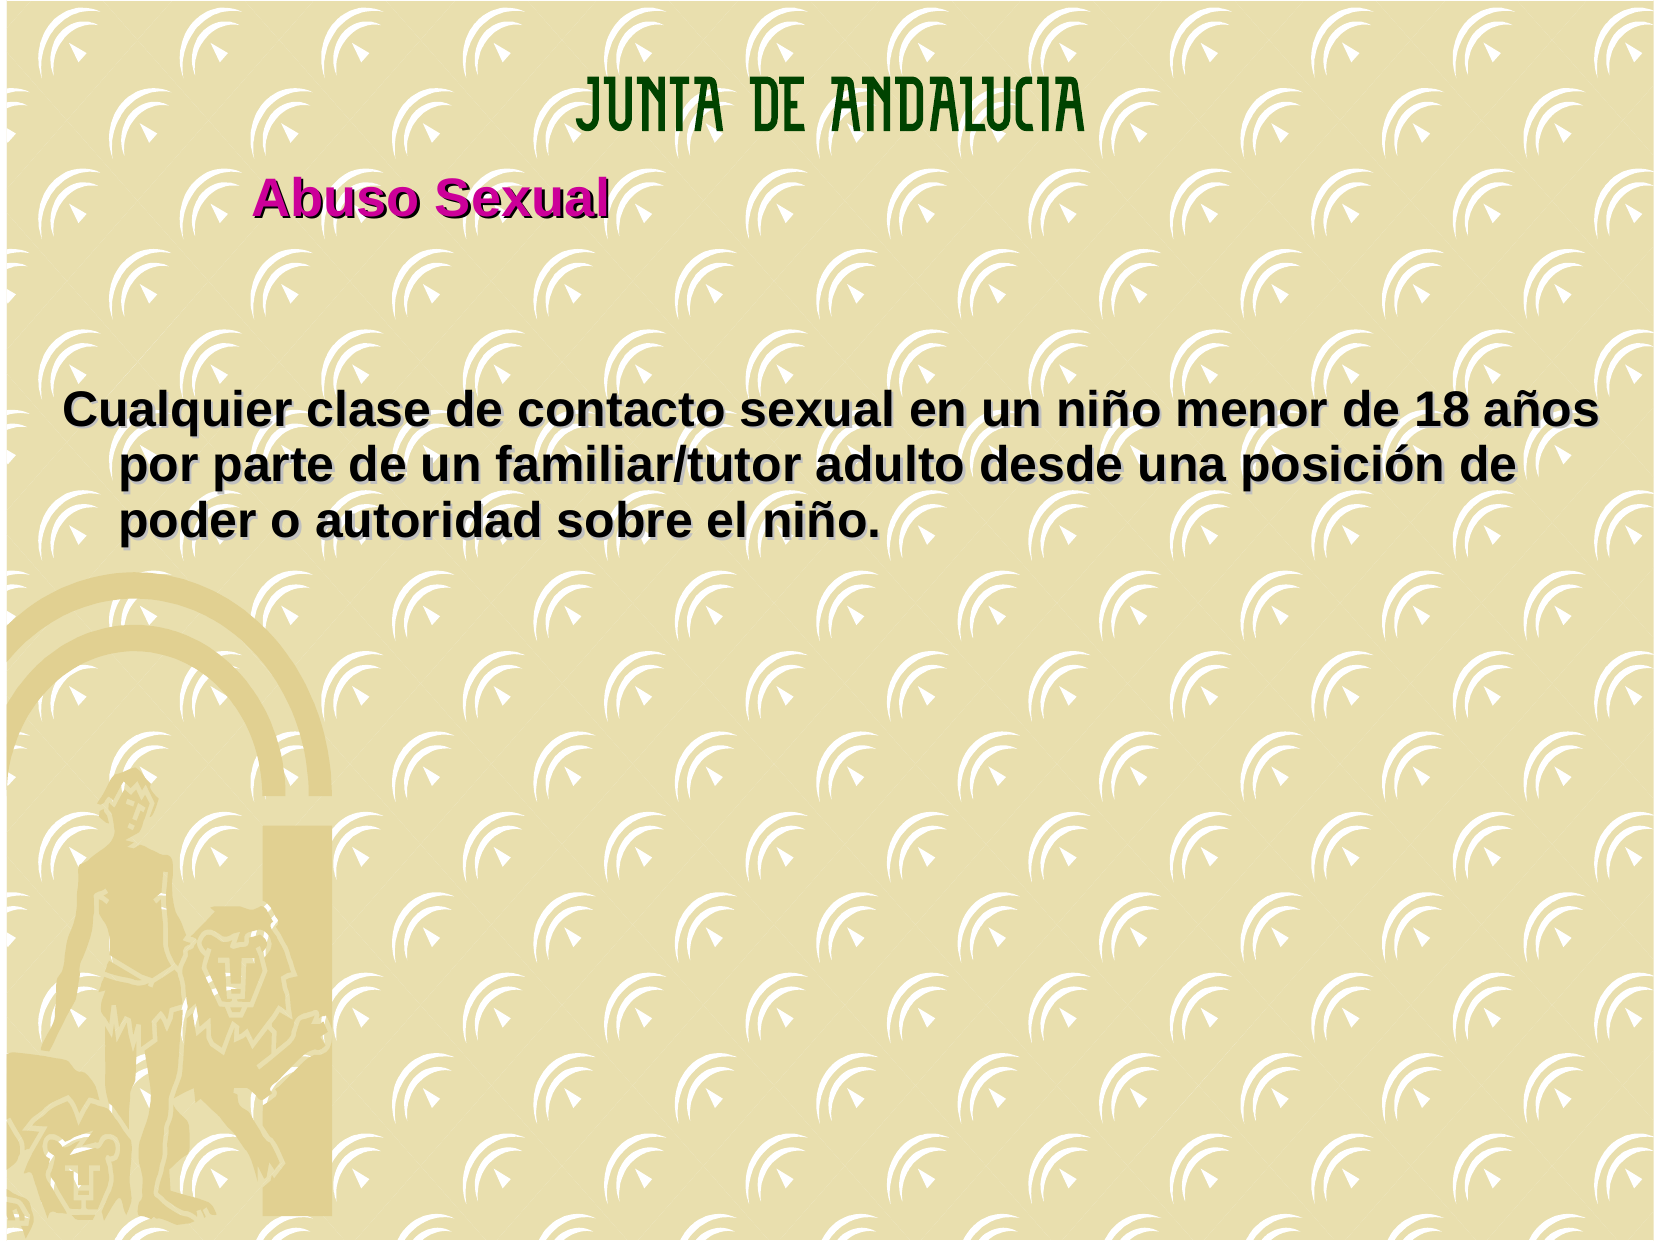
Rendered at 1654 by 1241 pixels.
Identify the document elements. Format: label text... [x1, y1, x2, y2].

text_box Abuso Sexual [236, 159, 1264, 291]
picture [6, 0, 1654, 1241]
text_box [184, 1111, 1539, 1161]
text_box Cualquier clase de contacto sexual en un niño menor de 18 años por parte de un familiar/tutor adulto desde una posición de poder o autoridad sobre el niño. [47, 291, 1654, 1111]
text_box [35, 448, 47, 910]
